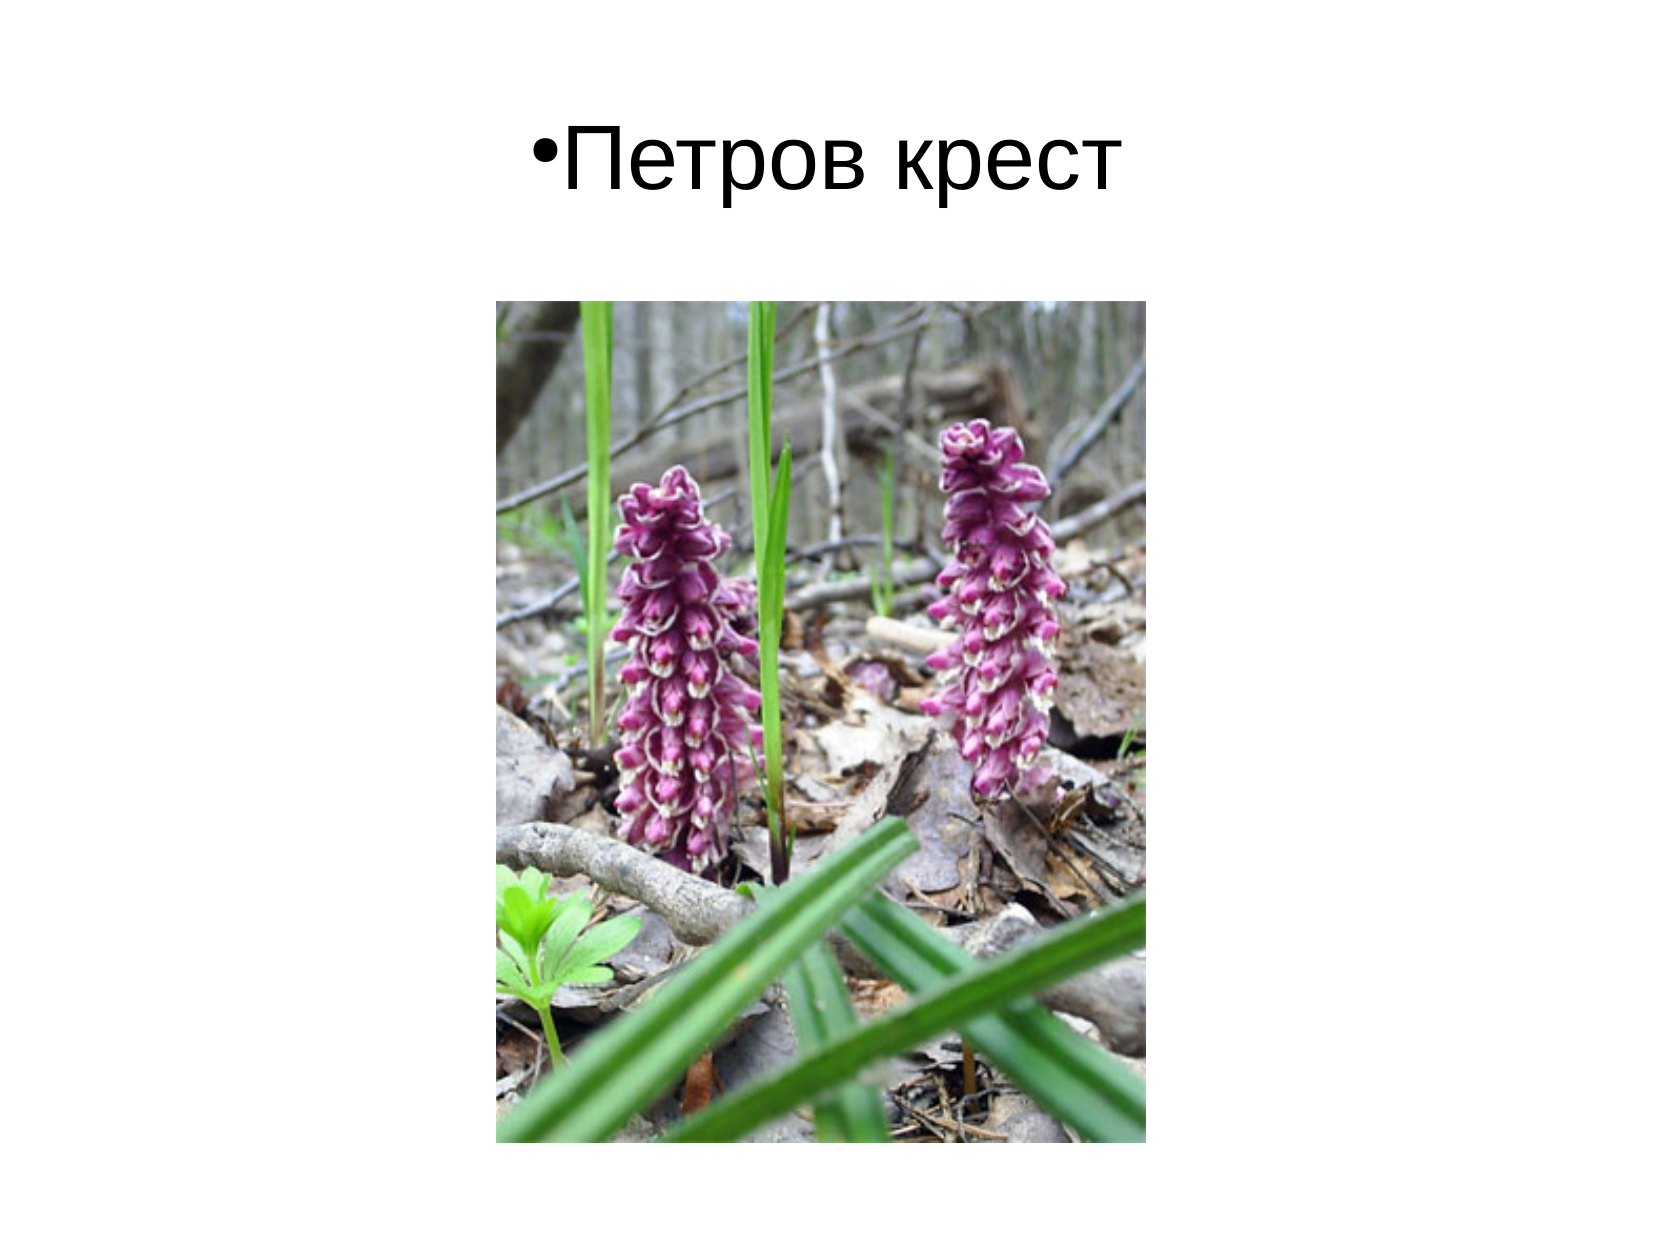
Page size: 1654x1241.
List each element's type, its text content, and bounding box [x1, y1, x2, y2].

title Петров крест [82, 49, 1571, 257]
picture [496, 301, 1146, 1143]
